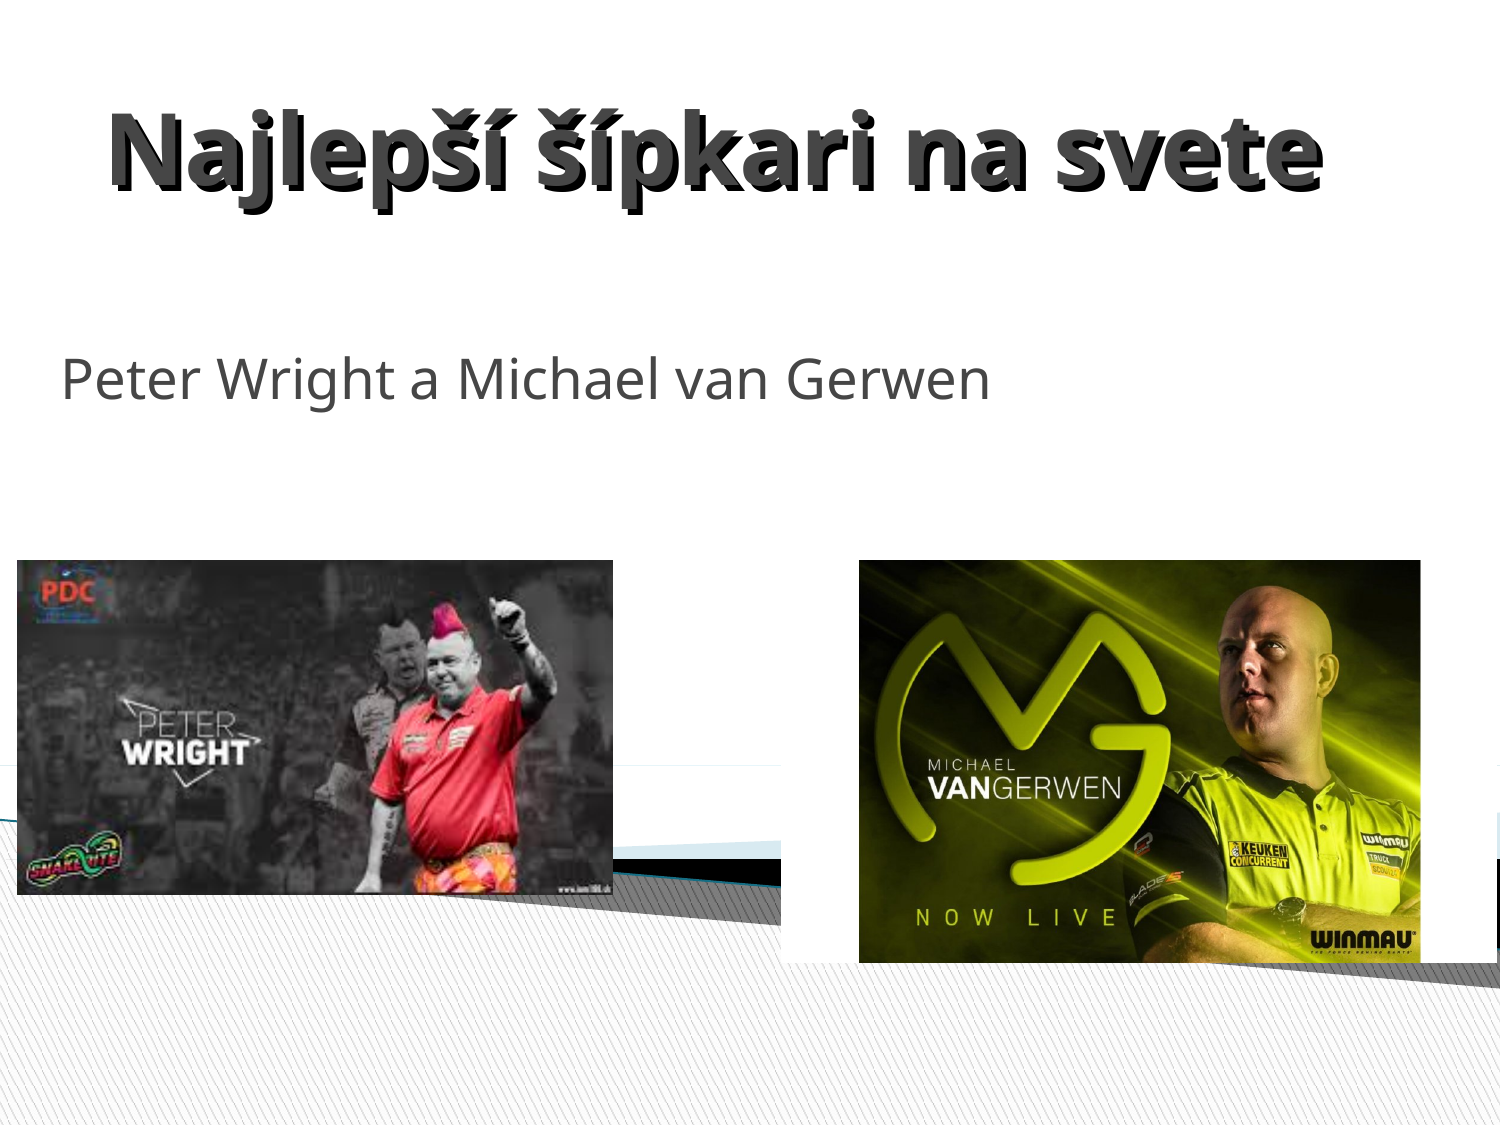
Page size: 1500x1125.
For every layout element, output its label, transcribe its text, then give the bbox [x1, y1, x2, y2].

subtitle Peter Wright a Michael van Gerwen [53, 335, 1329, 445]
title Najlepší šípkari na svete [88, 66, 1364, 213]
picture [0, 560, 613, 895]
picture [781, 560, 1500, 963]
